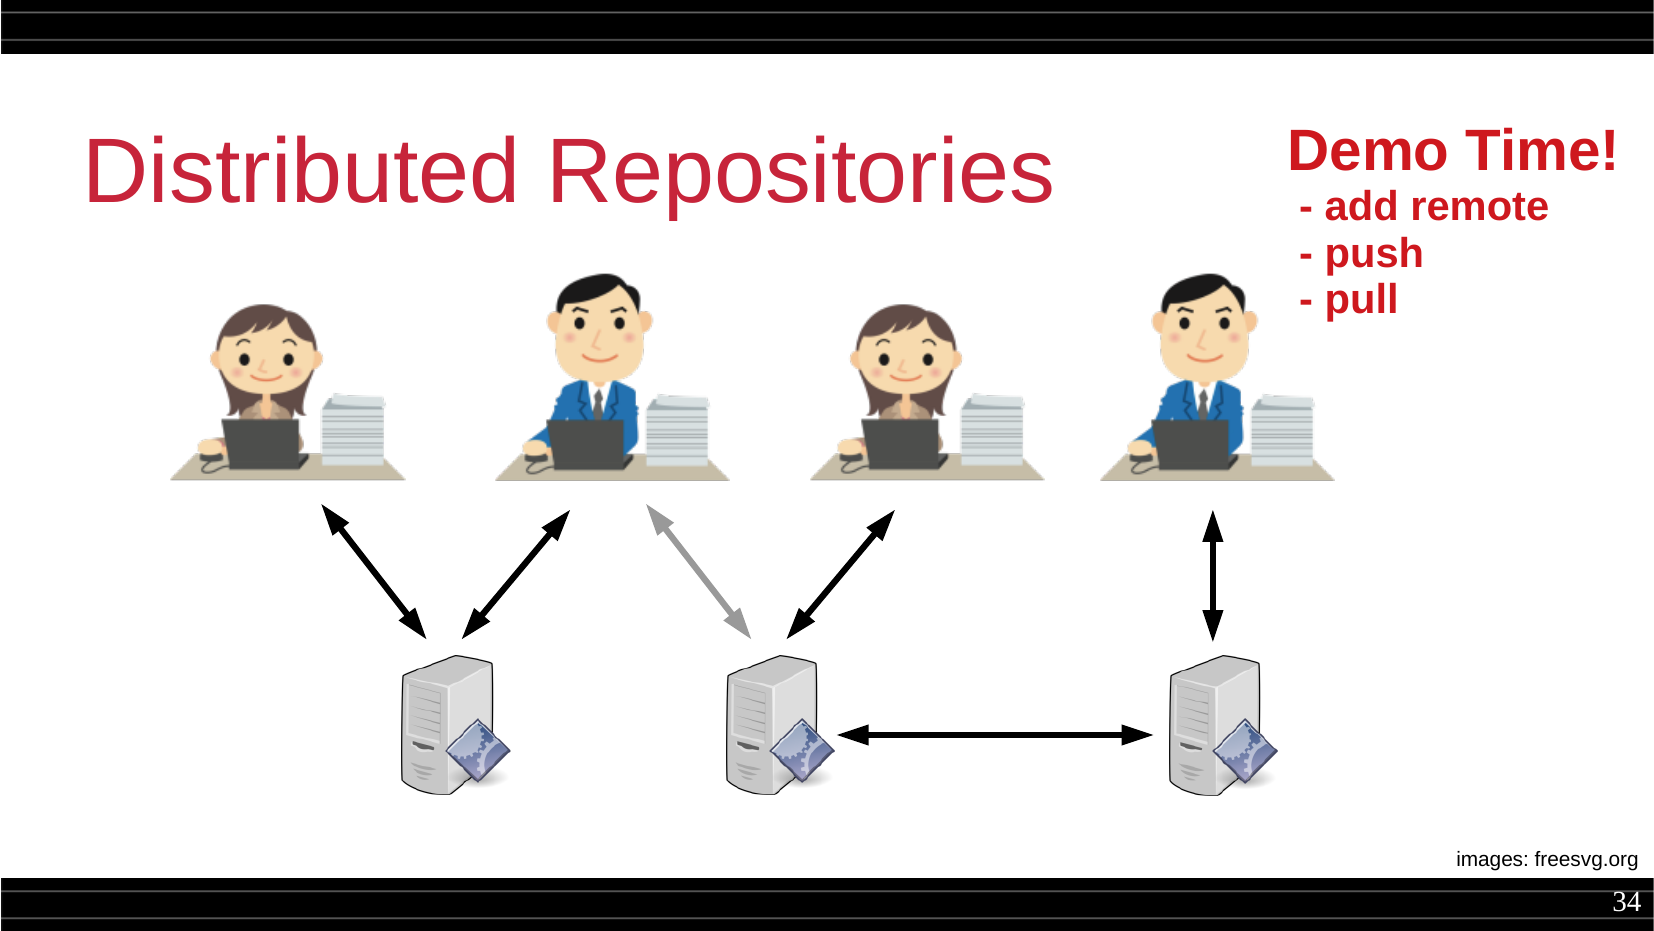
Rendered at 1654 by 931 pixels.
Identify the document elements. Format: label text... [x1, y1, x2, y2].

title Distributed Repositories [82, 92, 1571, 249]
picture [1153, 655, 1293, 796]
picture [710, 655, 850, 796]
picture [170, 275, 406, 511]
text_box images: freesvg.org [1441, 840, 1654, 902]
picture [495, 260, 730, 496]
picture [1100, 260, 1336, 496]
picture [1, 878, 1654, 931]
picture [385, 655, 526, 796]
text_box Demo Time! - add remote - push - pull [1272, 110, 1636, 331]
picture [810, 275, 1045, 511]
picture [1, 0, 1654, 54]
